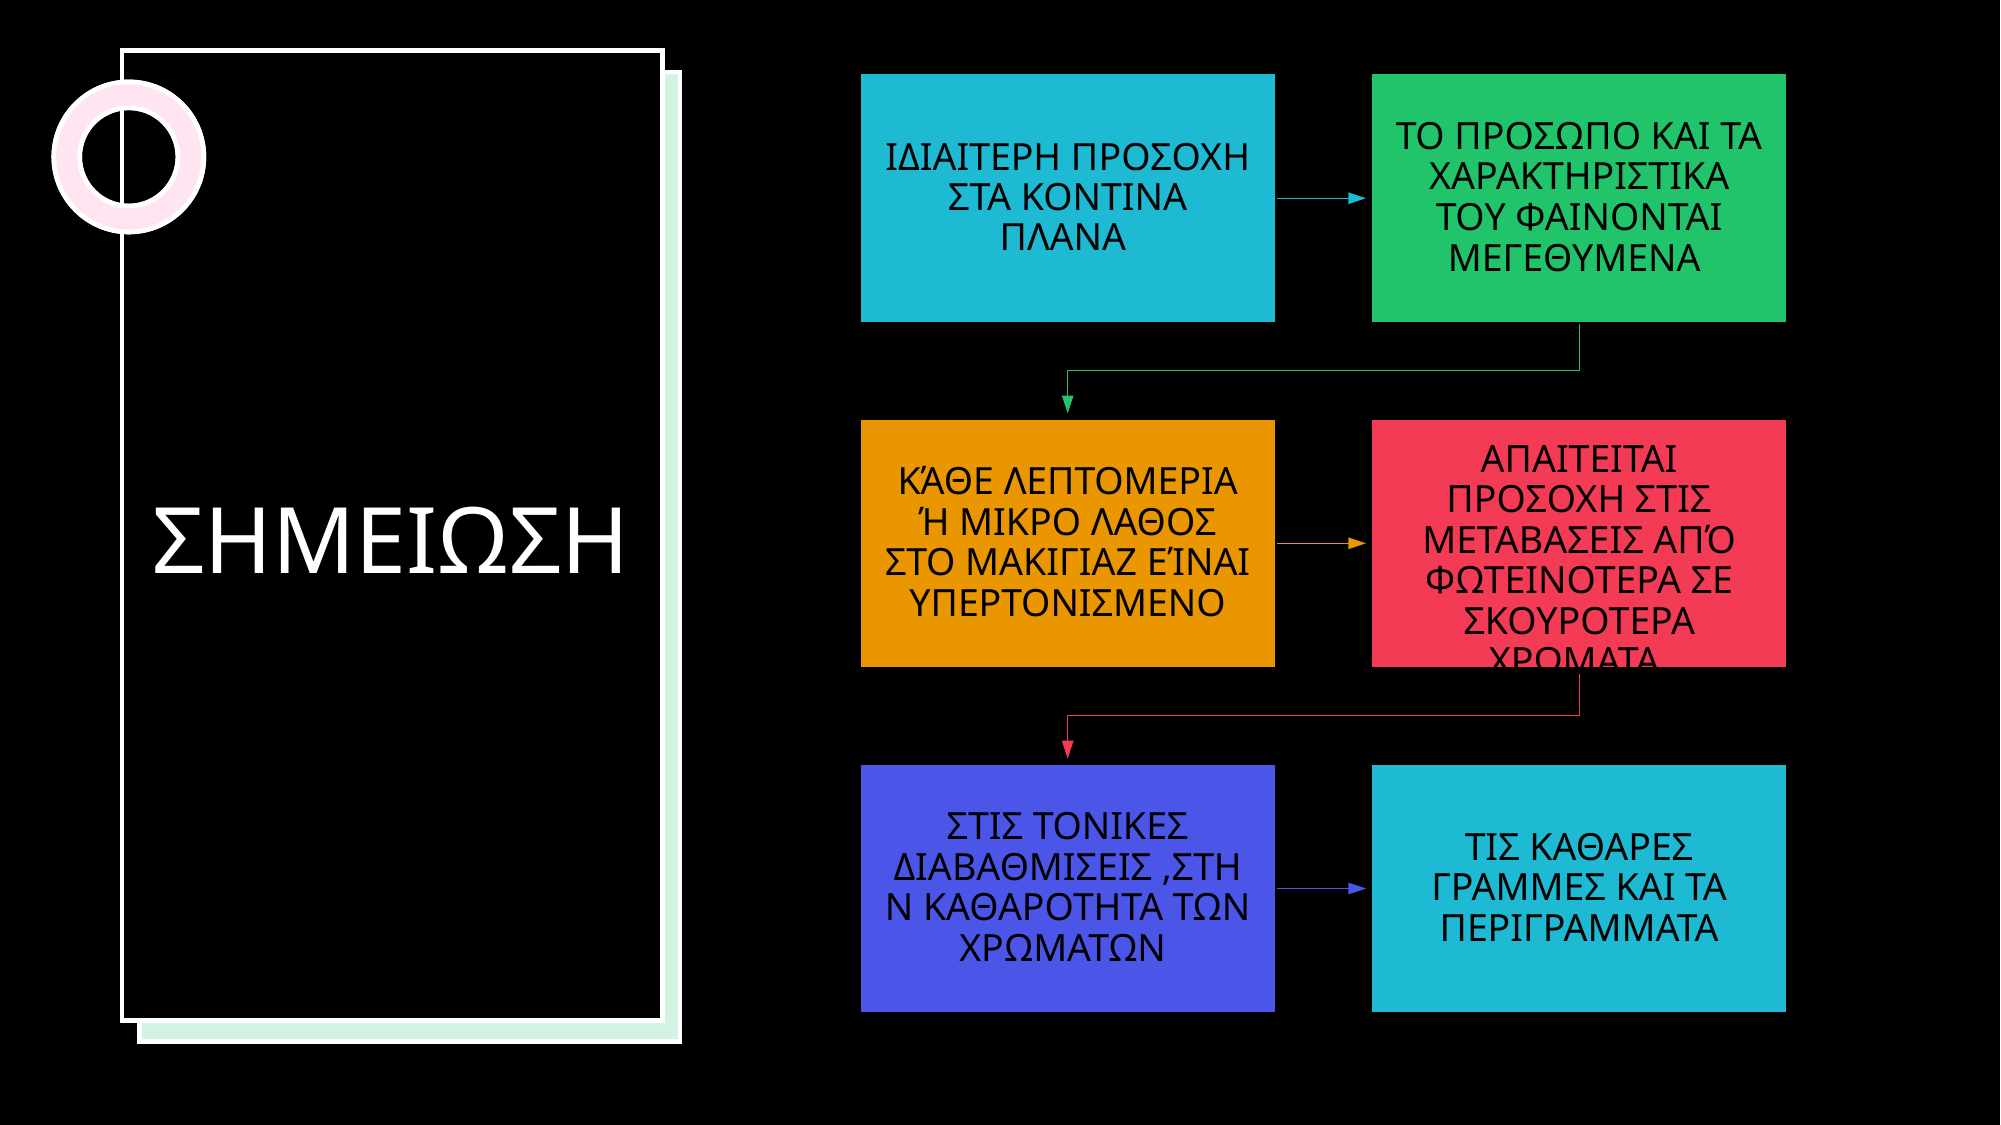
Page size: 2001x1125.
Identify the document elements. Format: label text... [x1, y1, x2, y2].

text_box ΚΆΘΕ ΛΕΠΤΟΜΕΡΙΑ Ή ΜΙΚΡΟ ΛΑΘΟΣ ΣΤΟ ΜΑΚΙΓΙΑΖ ΕΊΝΑΙ ΥΠΕΡΤΟΝΙΣΜΕΝΟ [859, 418, 1276, 669]
text_box ΙΔΙΑΙΤΕΡΗ ΠΡΟΣΟΧΗ ΣΤΑ ΚΟΝΤΙΝΑ ΠΛΑΝΑ [859, 73, 1276, 323]
text_box ΤΟ ΠΡΟΣΩΠΟ ΚΑΙ ΤΑ ΧΑΡΑΚΤΗΡΙΣΤΙΚΑ ΤΟΥ ΦΑΙΝΟΝΤΑΙ ΜΕΓΕΘΥΜΕΝΑ [1371, 73, 1788, 323]
text_box ΣΤΙΣ ΤΟΝΙΚΕΣ ΔΙΑΒΑΘΜΙΣΕΙΣ ,ΣΤΗΝ ΚΑΘΑΡΟΤΗΤΑ ΤΩΝ ΧΡΩΜΑΤΩΝ [859, 763, 1276, 1014]
text_box ΑΠΑΙΤΕΙΤΑΙ ΠΡΟΣΟΧΗ ΣΤΙΣ ΜΕΤΑΒΑΣΕΙΣ ΑΠΌ ΦΩΤΕΙΝΟΤΕΡΑ ΣΕ ΣΚΟΥΡΟΤΕΡΑ ΧΡΩΜΑΤΑ [1371, 418, 1788, 669]
title ΣΗΜΕΙΩΣΗ [137, 196, 648, 892]
text_box [0, 0, 2000, 1125]
text_box ΤΙΣ ΚΑΘΑΡΕΣ ΓΡΑΜΜΕΣ ΚΑΙ ΤΑ ΠΕΡΙΓΡΑΜΜΑΤΑ [1371, 763, 1788, 1014]
